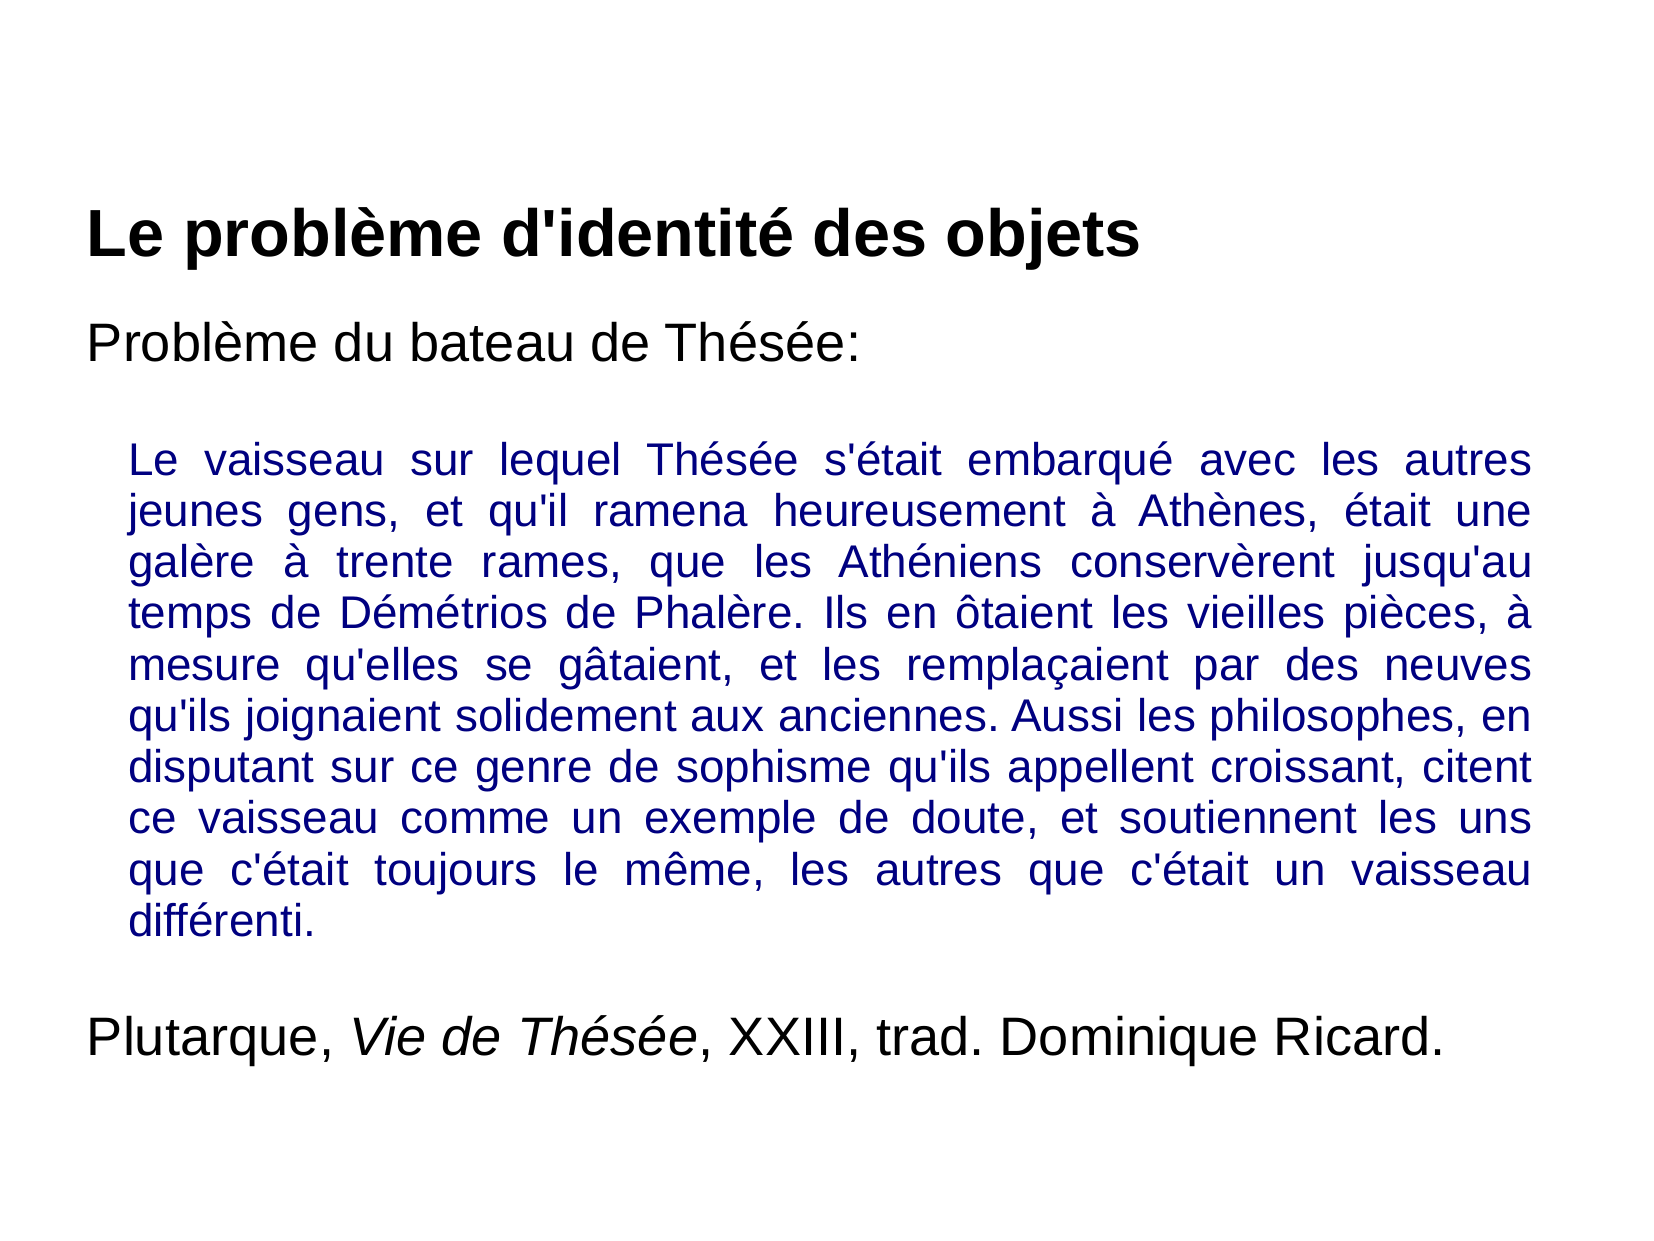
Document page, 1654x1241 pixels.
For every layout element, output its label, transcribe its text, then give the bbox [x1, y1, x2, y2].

text_box Le problème d'identité des objets Problème du bateau de Thésée: Le vaisseau sur lequel Thésée s'était embarqué avec les autres jeunes gens, et qu'il ramena heureusement à Athènes, était une galère à trente rames, que les Athéniens conservèrent jusqu'au temps de Démétrios de Phalère. Ils en ôtaient les vieilles pièces, à mesure qu'elles se gâtaient, et les remplaçaient par des neuves qu'ils joignaient solidement aux anciennes. Aussi les philosophes, en disputant sur ce genre de sophisme qu'ils appellent croissant, citent ce vaisseau comme un exemple de doute, et soutiennent les uns que c'était toujours le même, les autres que c'était un vaisseau différenti. Plutarque, Vie de Thésée, XXIII, trad. Dominique Ricard. [86, 195, 1576, 1068]
